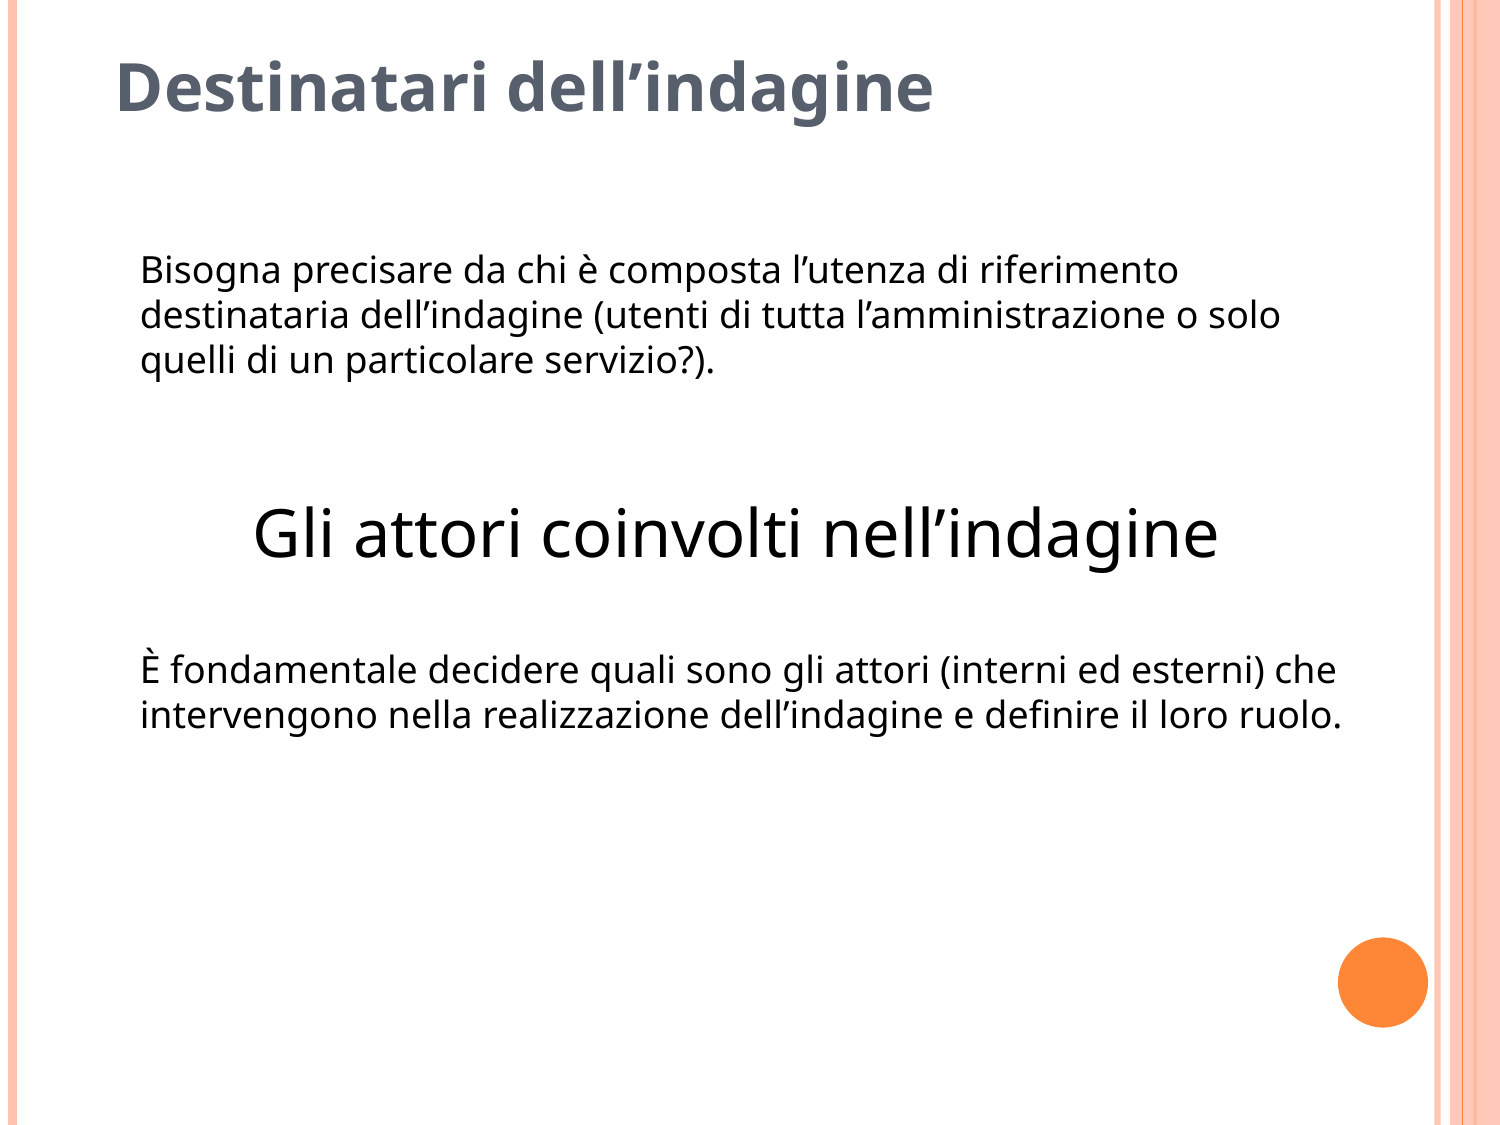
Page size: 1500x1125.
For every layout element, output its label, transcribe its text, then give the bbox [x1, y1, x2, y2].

title Destinatari dell’indagine [99, 37, 1375, 225]
text_box È fondamentale decidere quali sono gli attori (interni ed esterni) che intervengono nella realizzazione dell’indagine e definire il loro ruolo. [125, 638, 1375, 744]
text_box Bisogna precisare da chi è composta l’utenza di riferimento destinataria dell’indagine (utenti di tutta l’amministrazione o solo quelli di un particolare servizio?). [125, 238, 1375, 389]
text_box Gli attori coinvolti nell’indagine [99, 437, 1375, 625]
